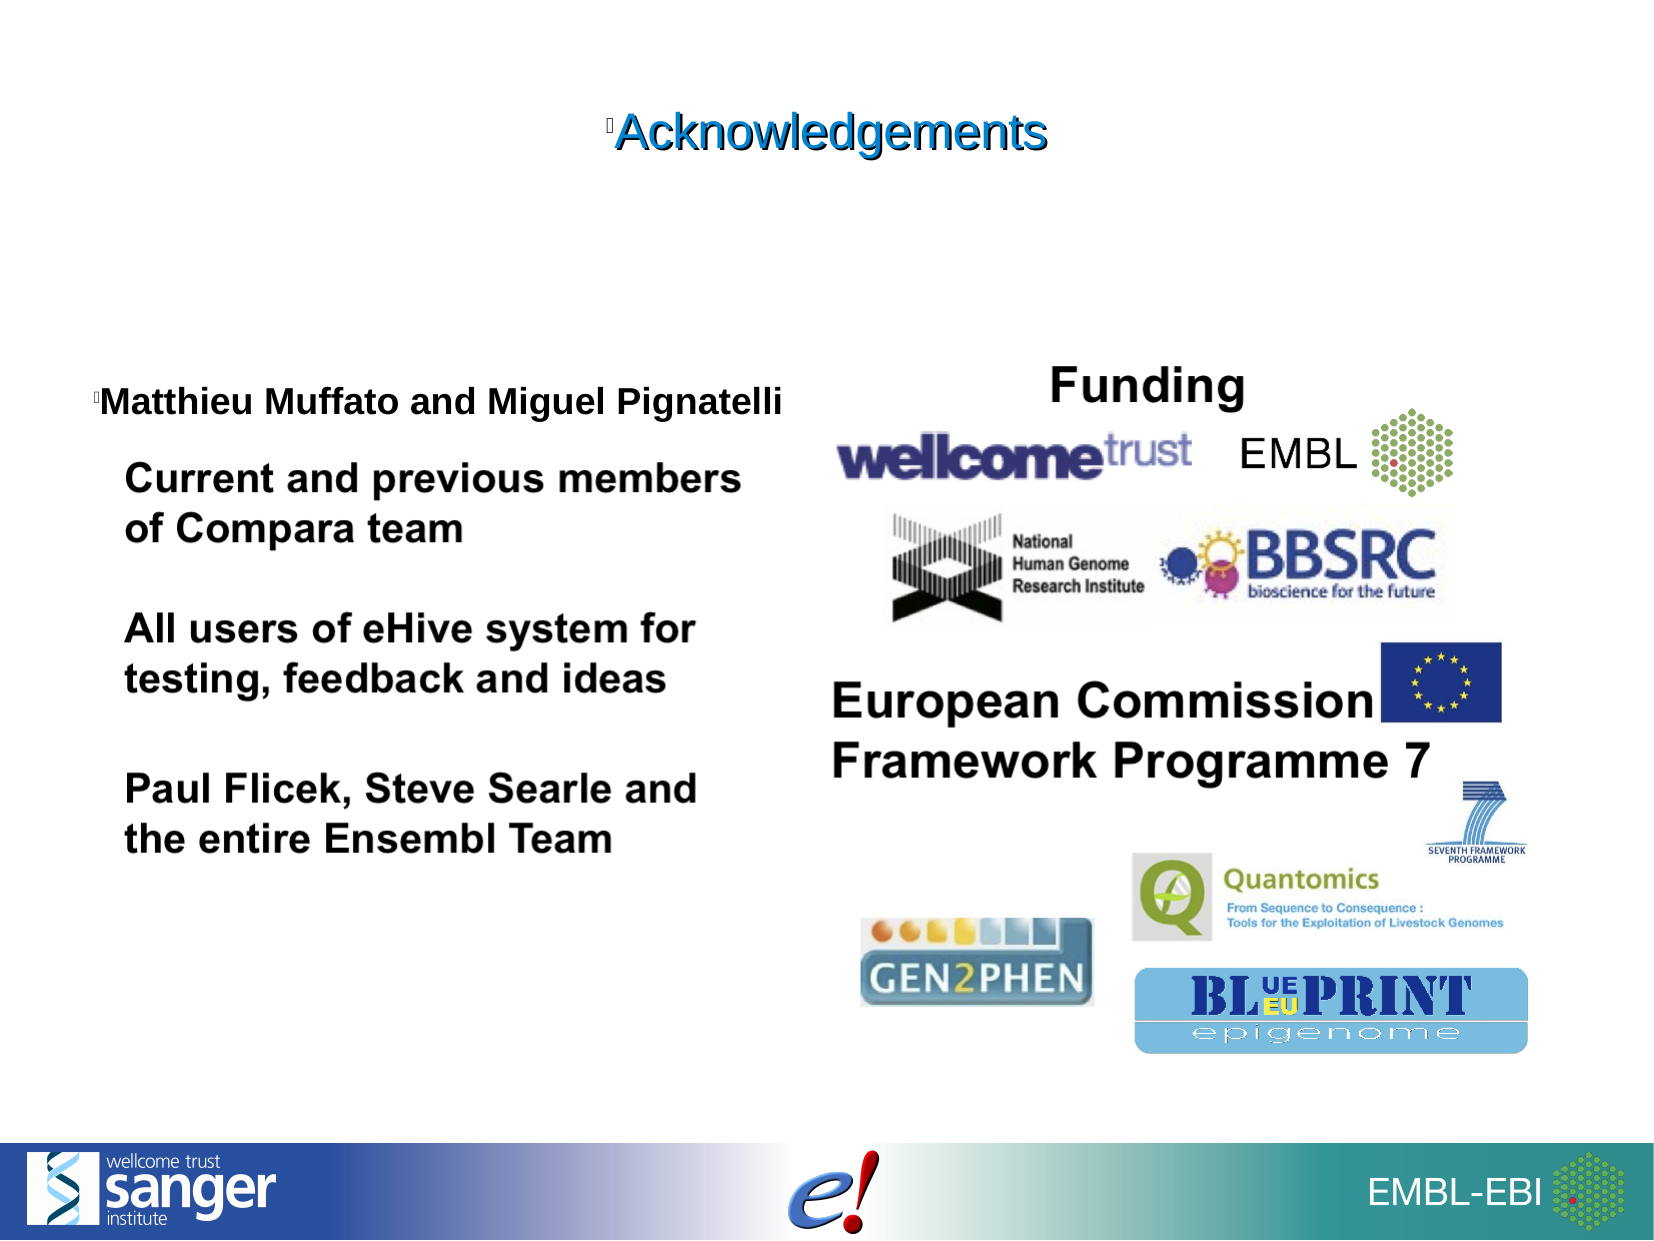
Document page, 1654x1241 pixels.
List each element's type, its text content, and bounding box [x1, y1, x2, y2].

picture [112, 354, 1536, 1063]
text_box Acknowledgements [82, 49, 1571, 207]
picture [0, 1143, 1654, 1240]
text_box Matthieu Muffato and Miguel Pignatelli [93, 376, 891, 466]
